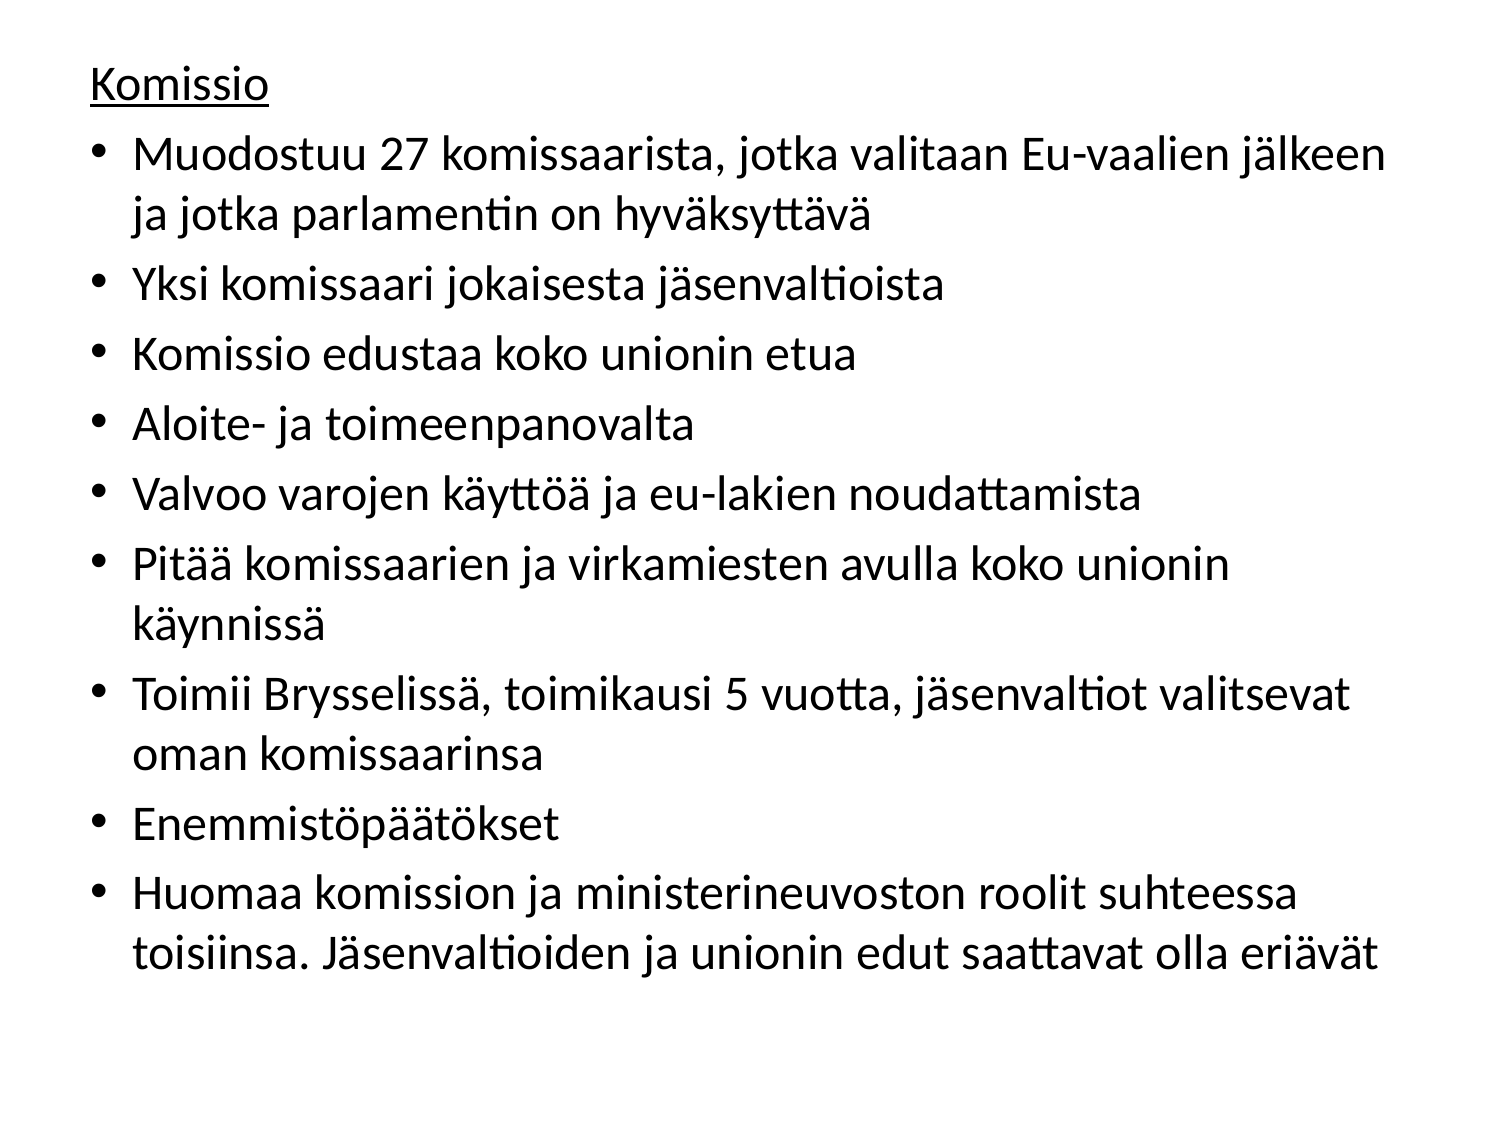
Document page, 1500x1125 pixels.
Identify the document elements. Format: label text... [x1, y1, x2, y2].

list Komissio Muodostuu 27 komissaarista, jotka valitaan Eu-vaalien jälkeen ja jotka parlamentin on hyväksyttävä Yksi komissaari jokaisesta jäsenvaltioista Komissio edustaa koko unionin etua Aloite- ja toimeenpanovalta Valvoo varojen käyttöä ja eu-lakien noudattamista Pitää komissaarien ja virkamiesten avulla koko unionin käynnissä Toimii Brysselissä, toimikausi 5 vuotta, jäsenvaltiot valitsevat oman komissaarinsa Enemmistöpäätökset Huomaa komission ja ministerineuvoston roolit suhteessa toisiinsa. Jäsenvaltioiden ja unionin edut saattavat olla eriävät [75, 42, 1425, 1005]
